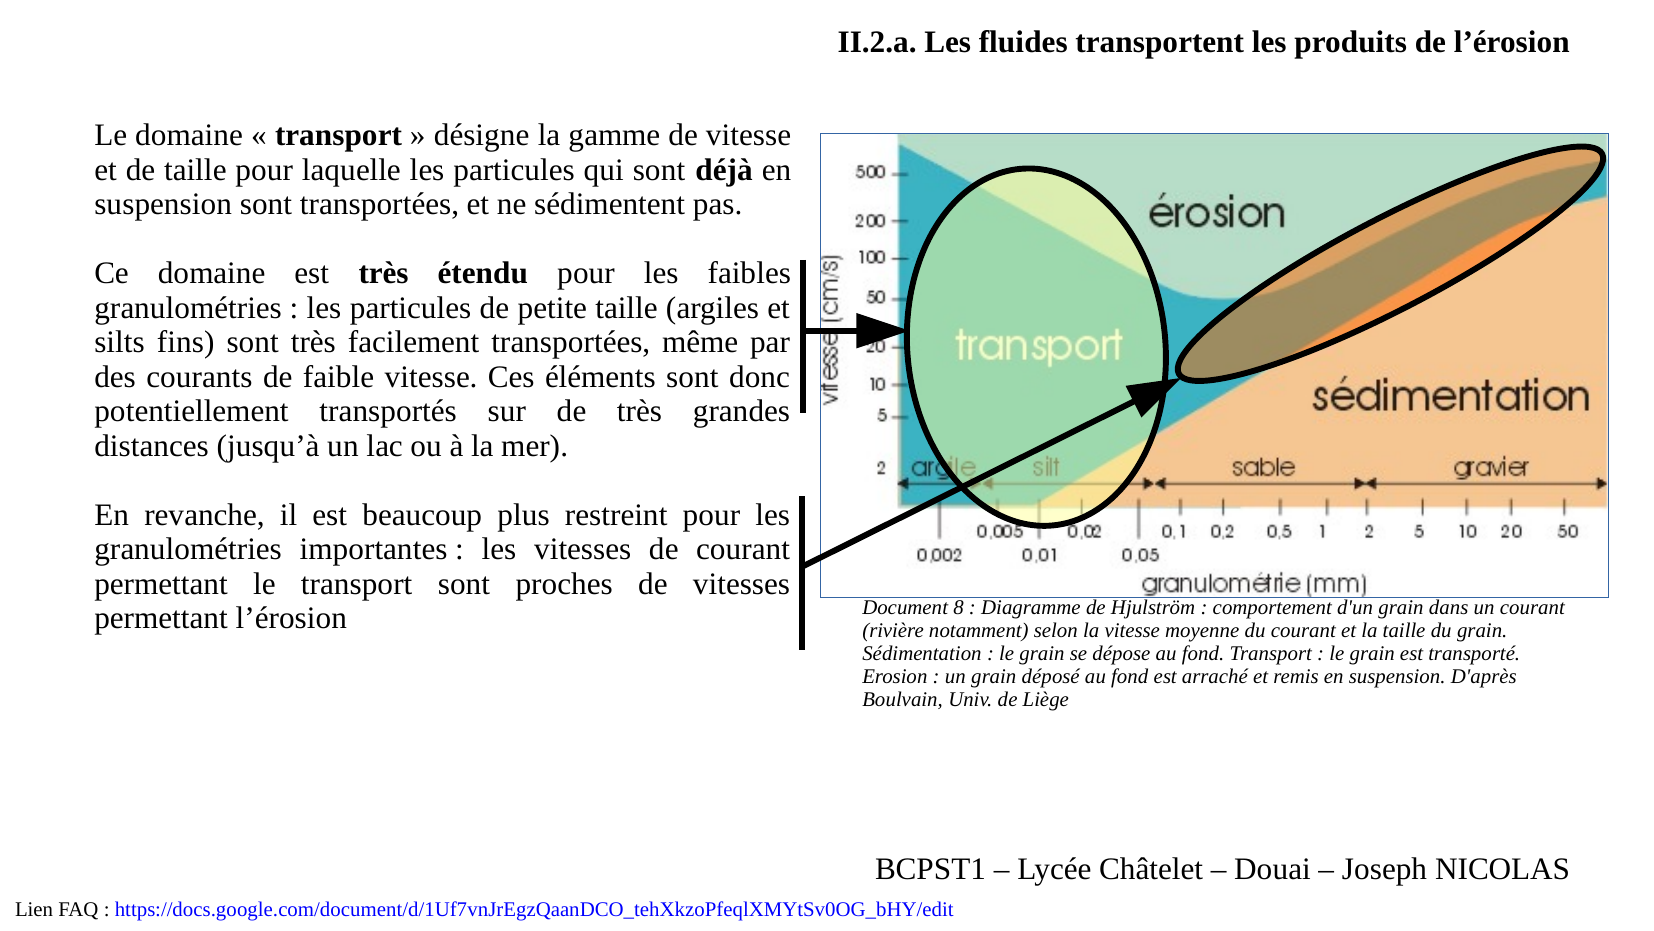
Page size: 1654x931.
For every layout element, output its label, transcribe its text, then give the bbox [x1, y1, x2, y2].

picture [820, 333, 959, 554]
text_box II.2.a. Les fluides transportent les produits de l’érosion [637, 5, 1571, 78]
picture [820, 133, 1609, 598]
text_box [1177, 146, 1604, 381]
text_box [906, 168, 1166, 484]
text_box Le domaine « transport » désigne la gamme de vitesse et de taille pour laquelle les particules qui sont déjà en suspension sont transportées, et ne sédimentent pas. Ce domaine est très étendu pour les faibles granulométries : les particules de petite taille (argiles et silts fins) sont très facilement transportées, même par des courants de faible vitesse. Ces éléments sont donc potentiellement transportés sur de très grandes distances (jusqu’à un lac ou à la mer). En revanche, il est beaucoup plus restreint pour les granulométries importantes : les vitesses de courant permettant le transport sont proches de vitesses permettant l’érosion [94, 118, 792, 897]
text_box [964, 397, 1163, 526]
text_box BCPST1 – Lycée Châtelet – Douai – Joseph NICOLAS [792, 832, 1571, 905]
text_box Document 8 : Diagramme de Hjulström : comportement d'un grain dans un courant (rivière notamment) selon la vitesse moyenne du courant et la taille du grain. Sédimentation : le grain se dépose au fond. Transport : le grain est transporté. Erosion : un grain déposé au fond est arraché et remis en suspension. D'après Boulvain, Univ. de Liège [862, 596, 1584, 733]
text_box Lien FAQ : https://docs.google.com/document/d/1Uf7vnJrEgzQaanDCO_tehXkzoPfeqlXMYtSv0OG_bHY/edit [0, 897, 993, 931]
